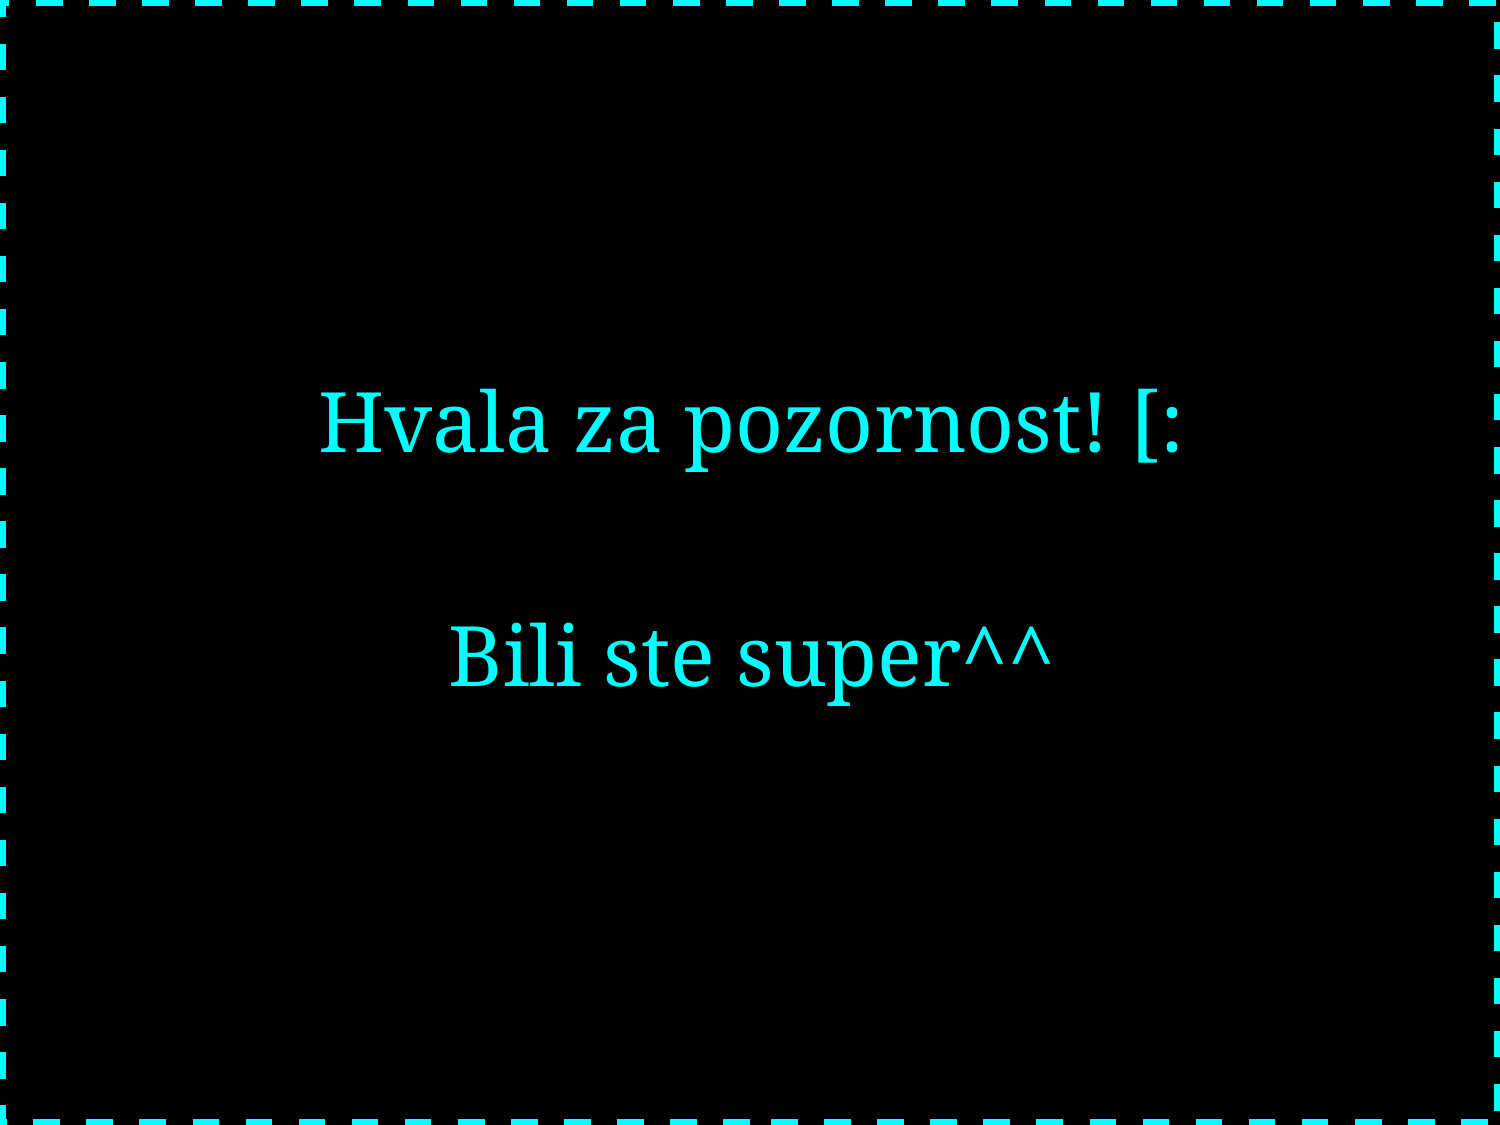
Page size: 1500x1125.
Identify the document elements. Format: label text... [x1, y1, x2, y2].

list Hvala za pozornost! [: Bili ste super^^ [76, 148, 1427, 892]
